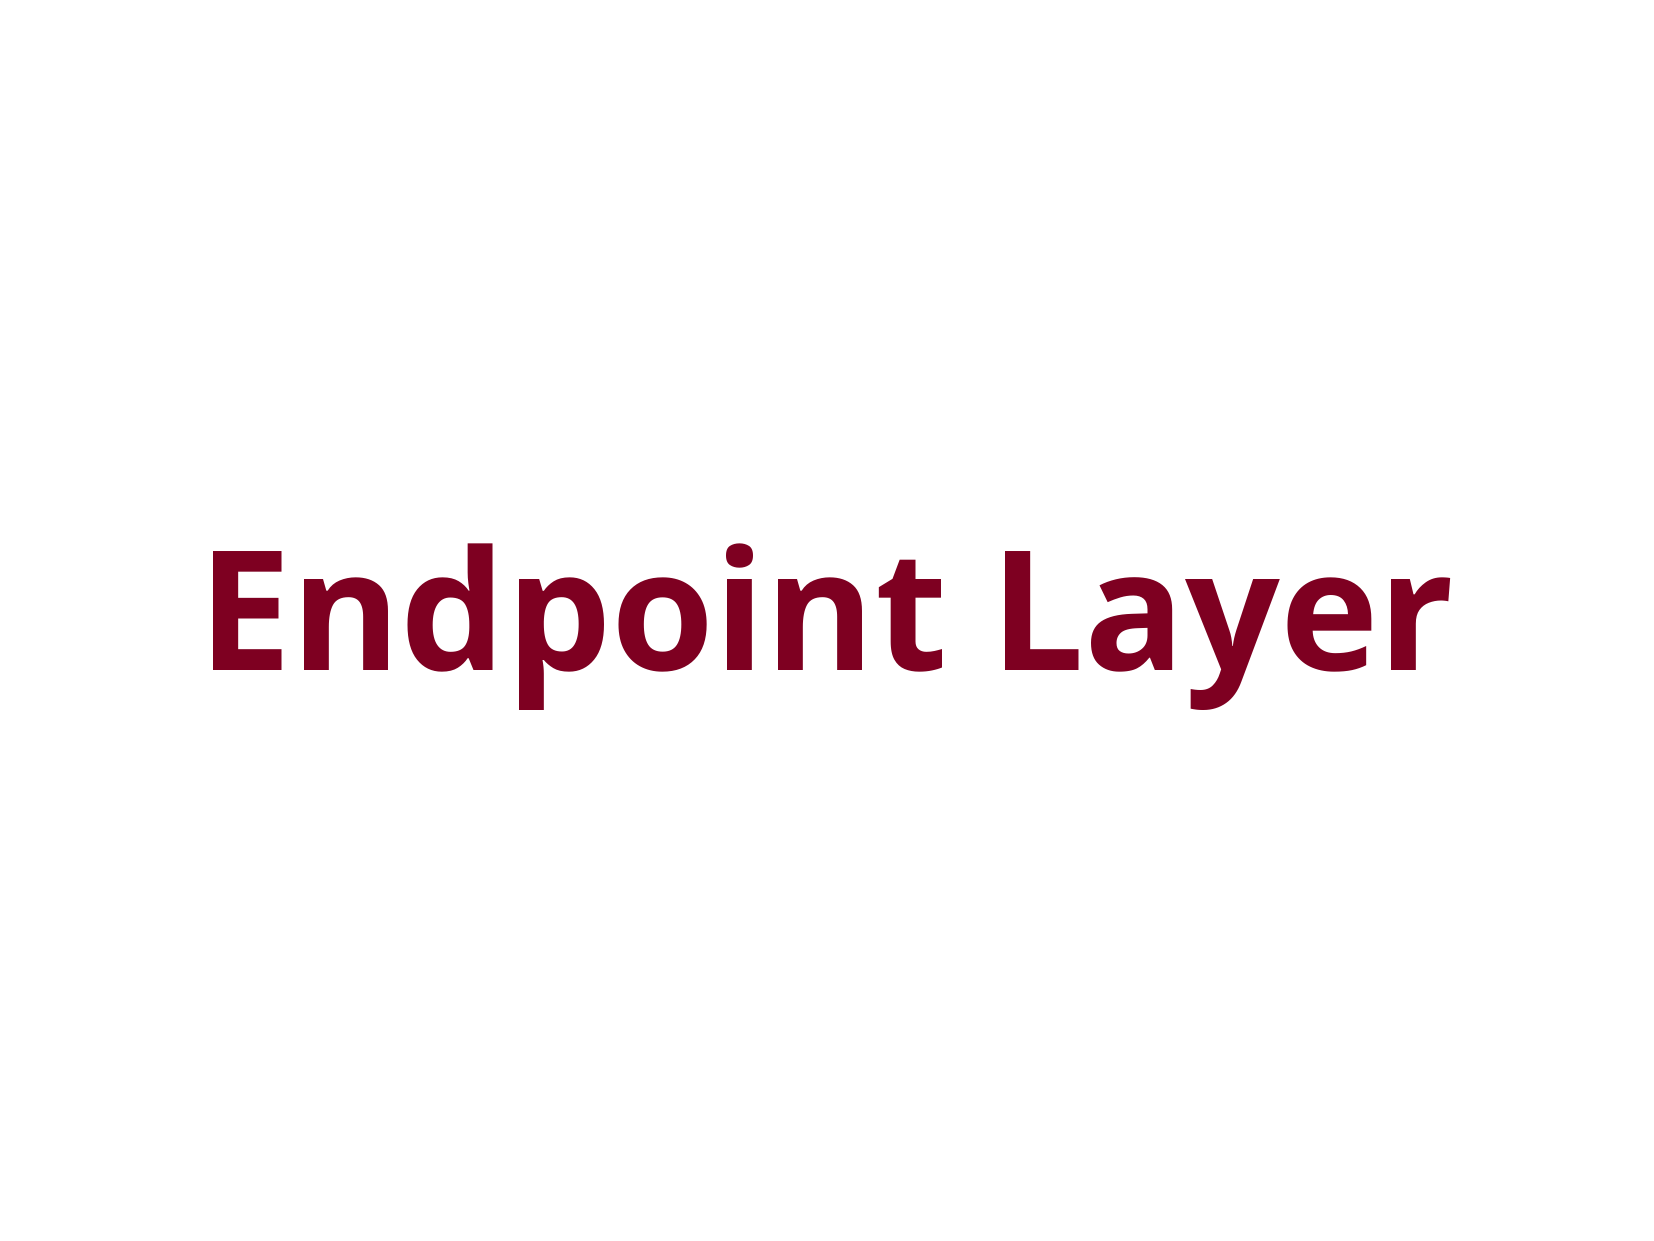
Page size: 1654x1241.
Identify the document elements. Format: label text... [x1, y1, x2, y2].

title Endpoint Layer [82, 49, 1571, 1163]
